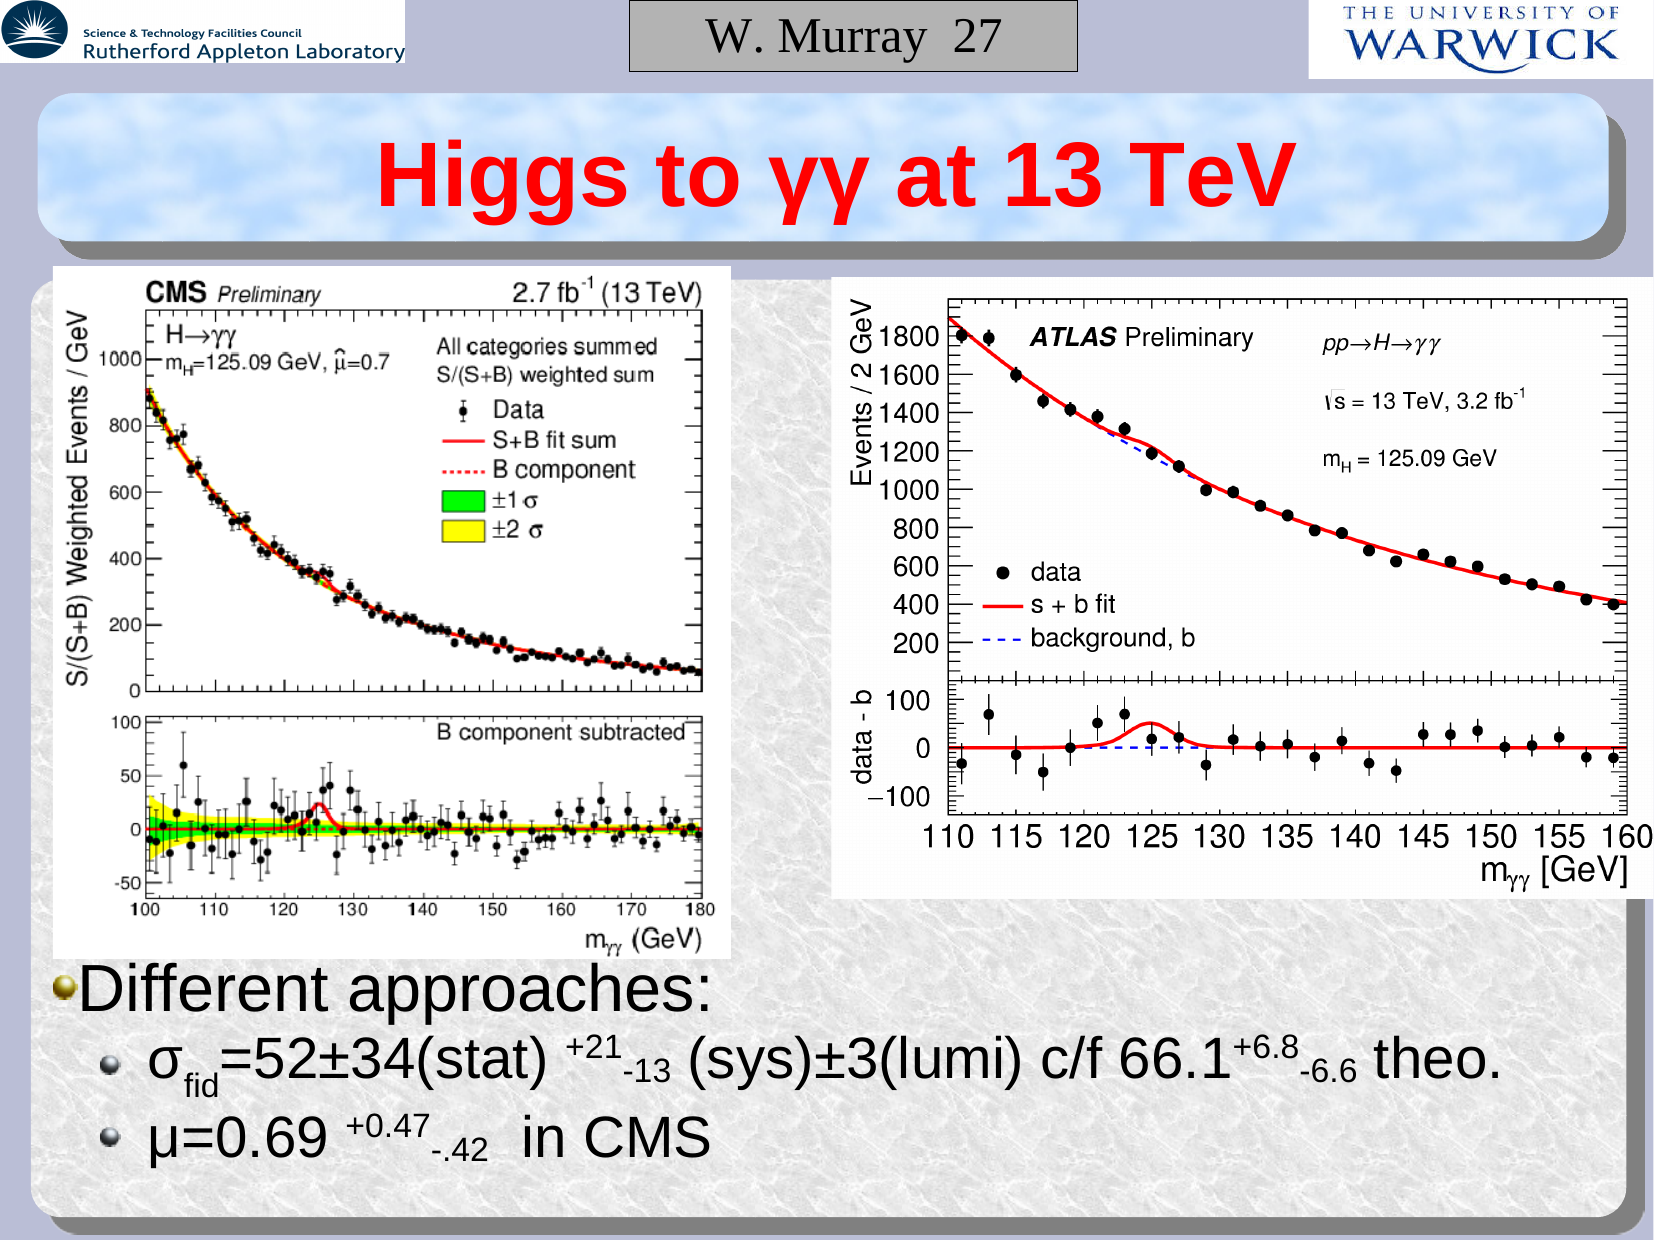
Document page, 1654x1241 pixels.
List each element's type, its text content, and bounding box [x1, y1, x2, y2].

picture [0, 0, 405, 63]
picture [30, 266, 1654, 1218]
picture [37, 93, 1609, 242]
list Different approaches: σfid=52±34(stat) +21-13 (sys)±3(lumi) c/f 66.1+6.8-6.6 theo. μ=0.69 +0.47-.42 in CMS [53, 950, 1588, 1199]
title Higgs to γγ at 13 TeV [90, 101, 1584, 249]
picture [1308, 0, 1654, 79]
